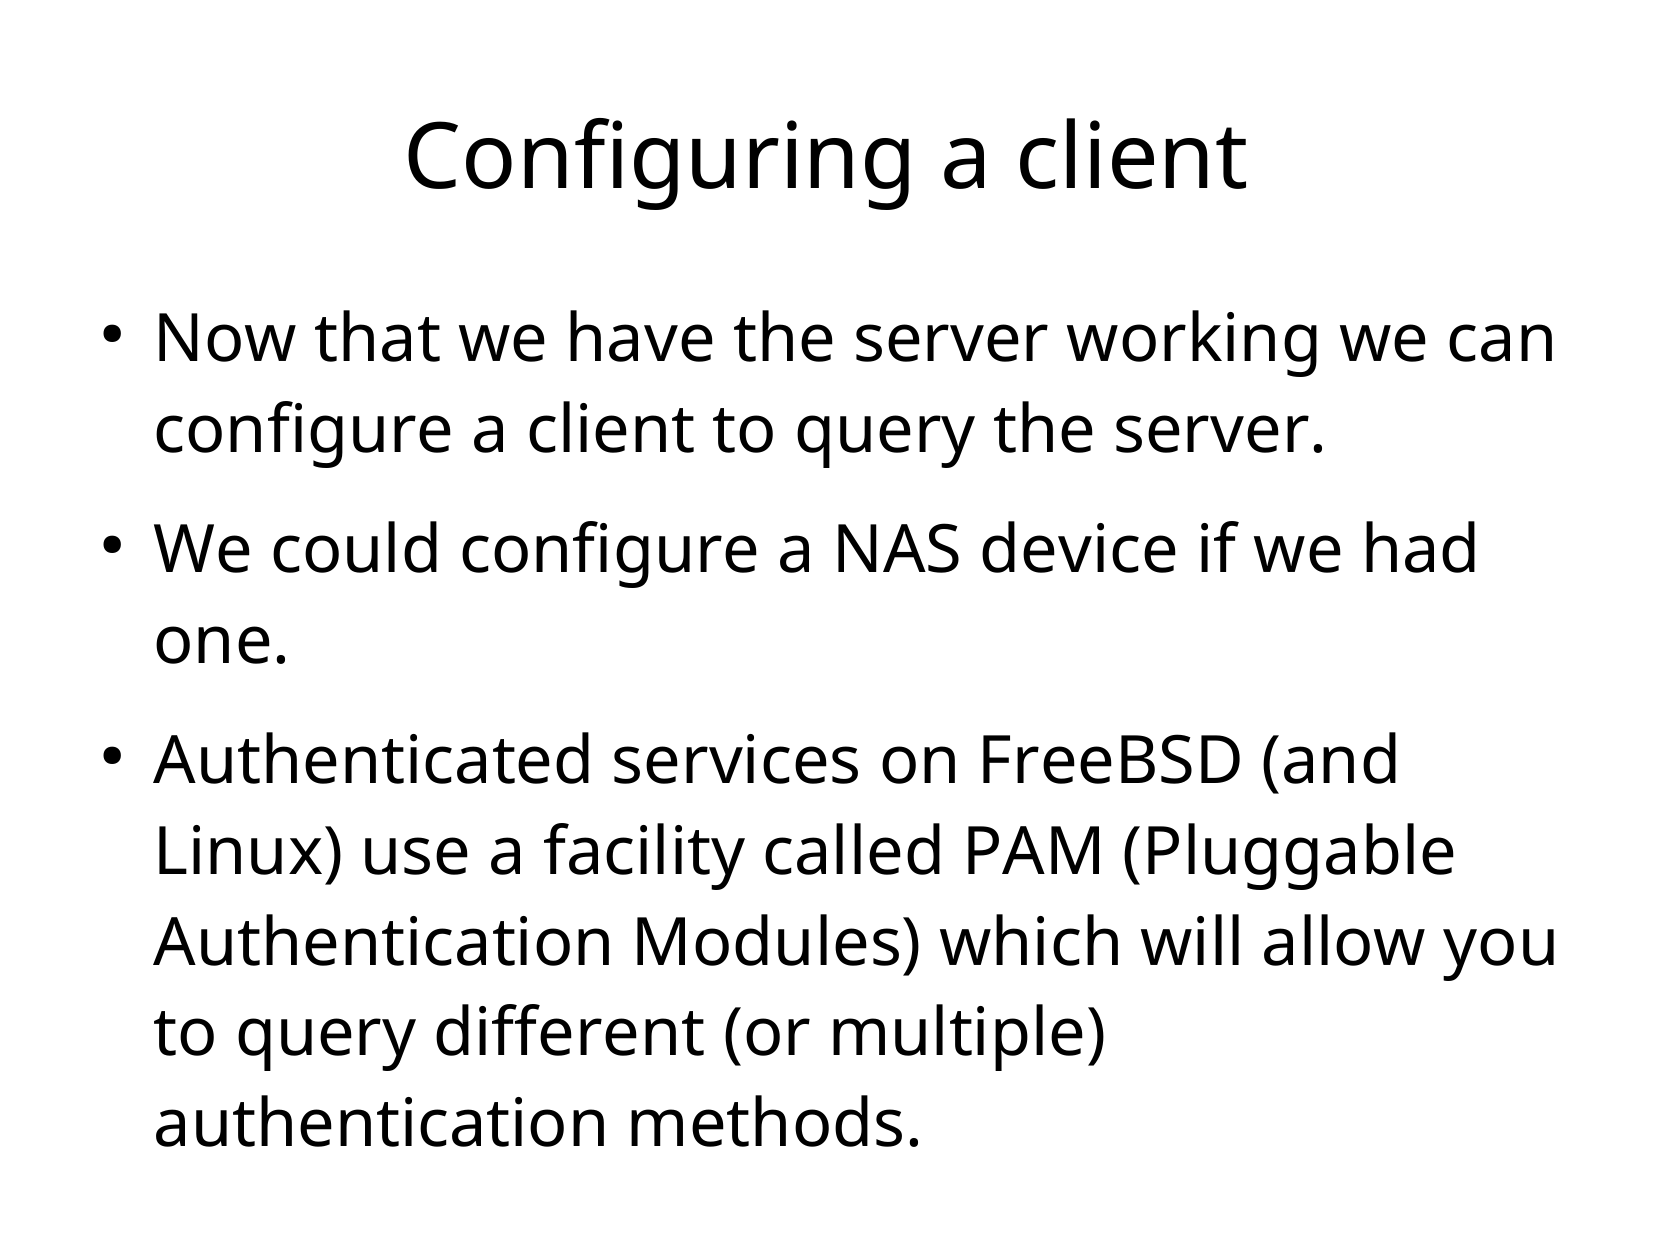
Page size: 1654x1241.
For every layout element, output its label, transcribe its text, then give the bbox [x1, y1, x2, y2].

list Now that we have the server working we can configure a client to query the server. We could configure a NAS device if we had one. Authenticated services on FreeBSD (and Linux) use a facility called PAM (Pluggable Authentication Modules) which will allow you to query different (or multiple) authentication methods. [82, 290, 1571, 1109]
title Configuring a client [82, 49, 1571, 257]
